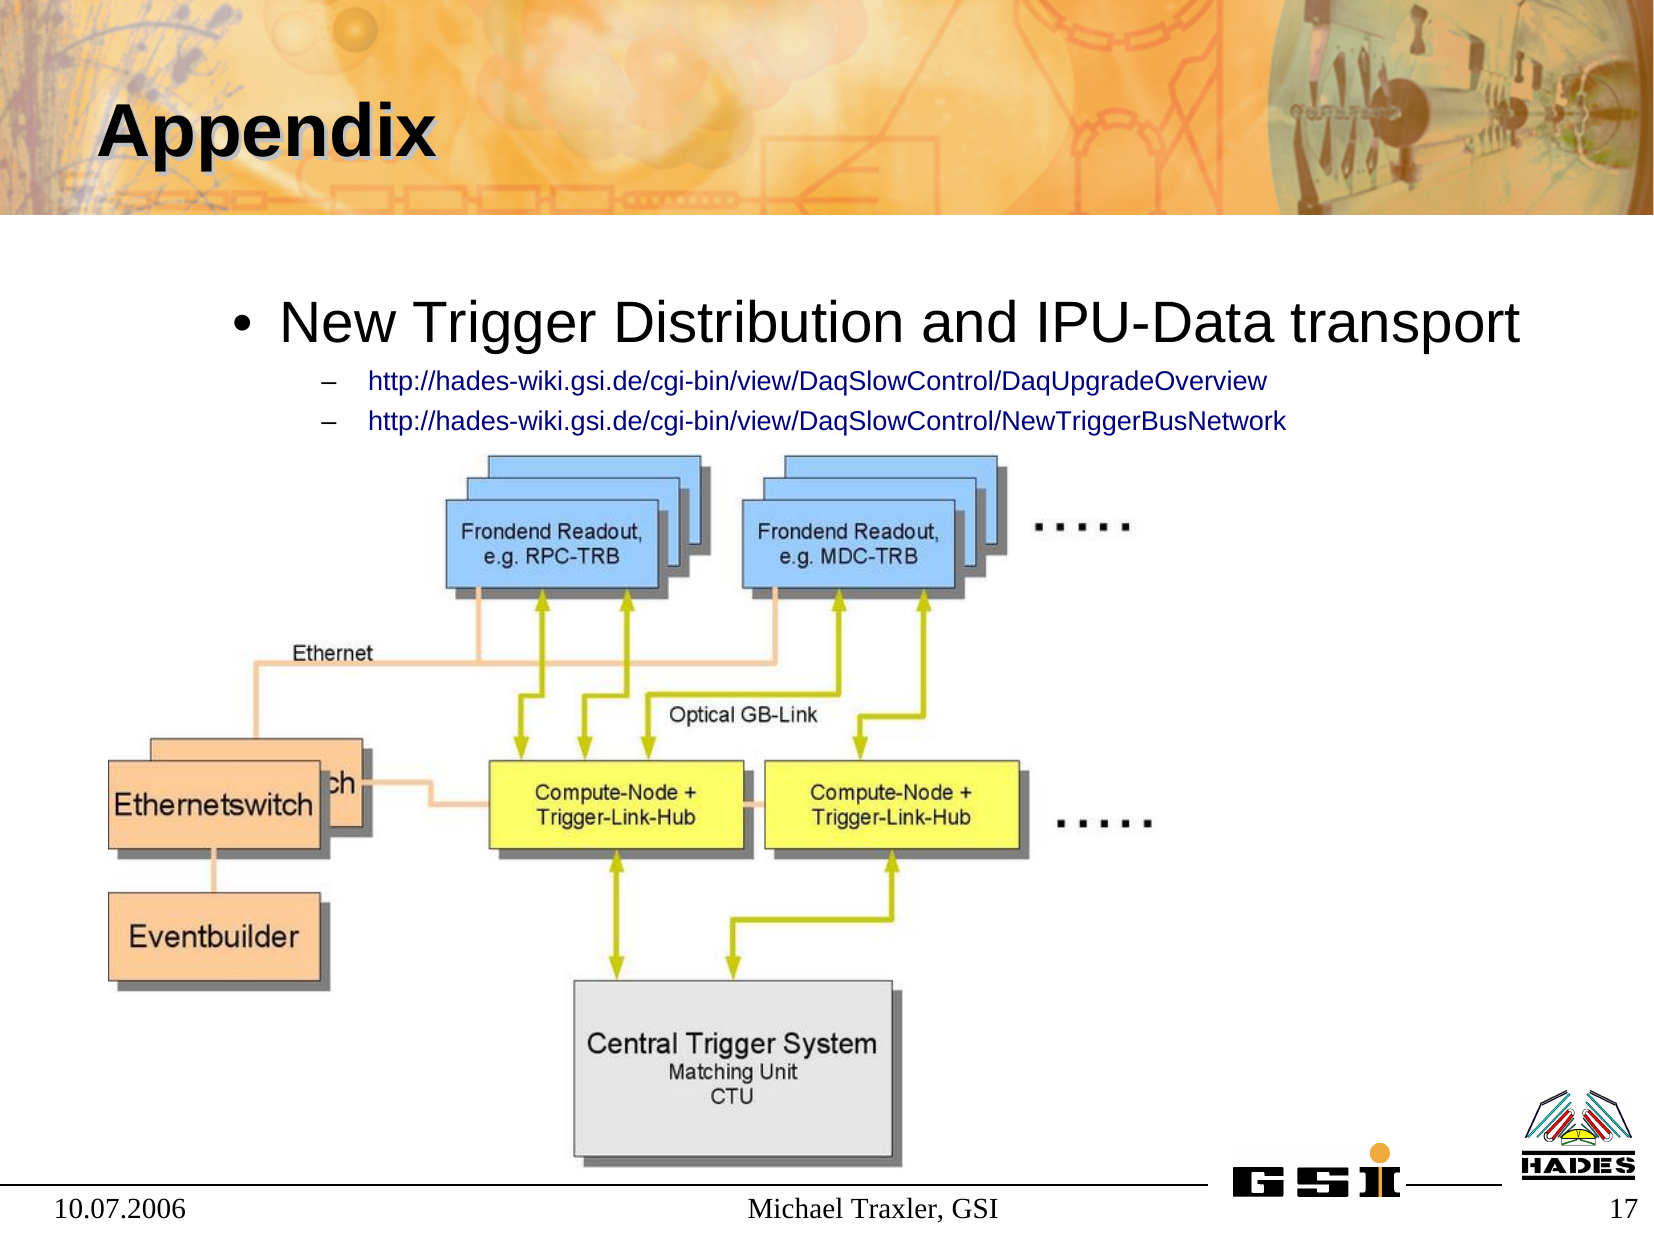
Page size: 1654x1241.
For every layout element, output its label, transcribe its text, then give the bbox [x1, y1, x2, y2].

picture [1233, 1143, 1400, 1197]
picture [0, 0, 1654, 215]
title Appendix [96, 27, 1502, 235]
picture [1522, 1090, 1635, 1180]
list New Trigger Distribution and IPU-Data transport http://hades-wiki.gsi.de/cgi-bin/view/DaqSlowControl/DaqUpgradeOverview http://hades-wiki.gsi.de/cgi-bin/view/DaqSlowControl/NewTriggerBusNetwork [82, 290, 1571, 1109]
picture [108, 453, 1169, 1169]
